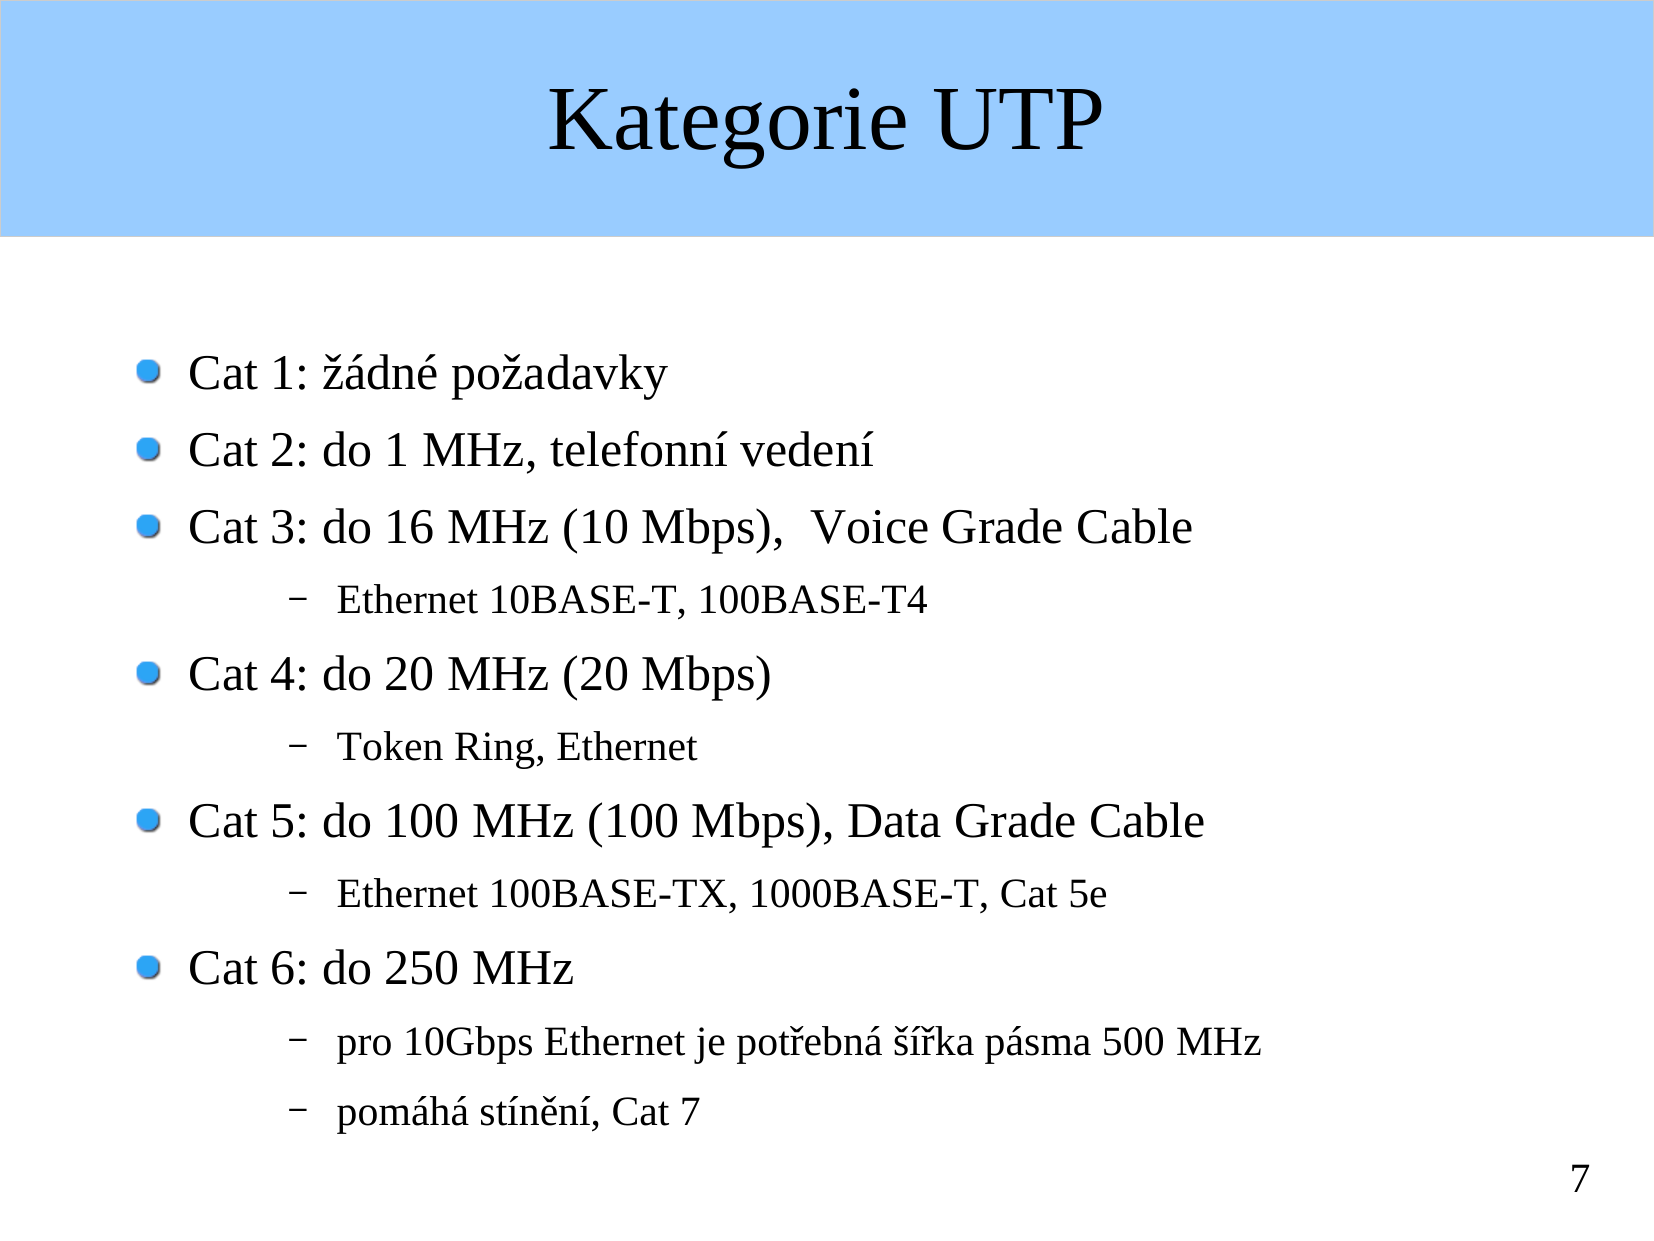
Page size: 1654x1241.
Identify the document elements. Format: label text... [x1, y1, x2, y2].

list Cat 1: žádné požadavky Cat 2: do 1 MHz, telefonní vedení Cat 3: do 16 MHz (10 Mbps), Voice Grade Cable Ethernet 10BASE-T, 100BASE-T4 Cat 4: do 20 MHz (20 Mbps) Token Ring, Ethernet Cat 5: do 100 MHz (100 Mbps), Data Grade Cable Ethernet 100BASE-TX, 1000BASE-T, Cat 5e Cat 6: do 250 MHz pro 10Gbps Ethernet je potřebná šířka pásma 500 MHz pomáhá stínění, Cat 7 [100, 344, 1548, 1187]
title Kategorie UTP [0, 0, 1654, 237]
